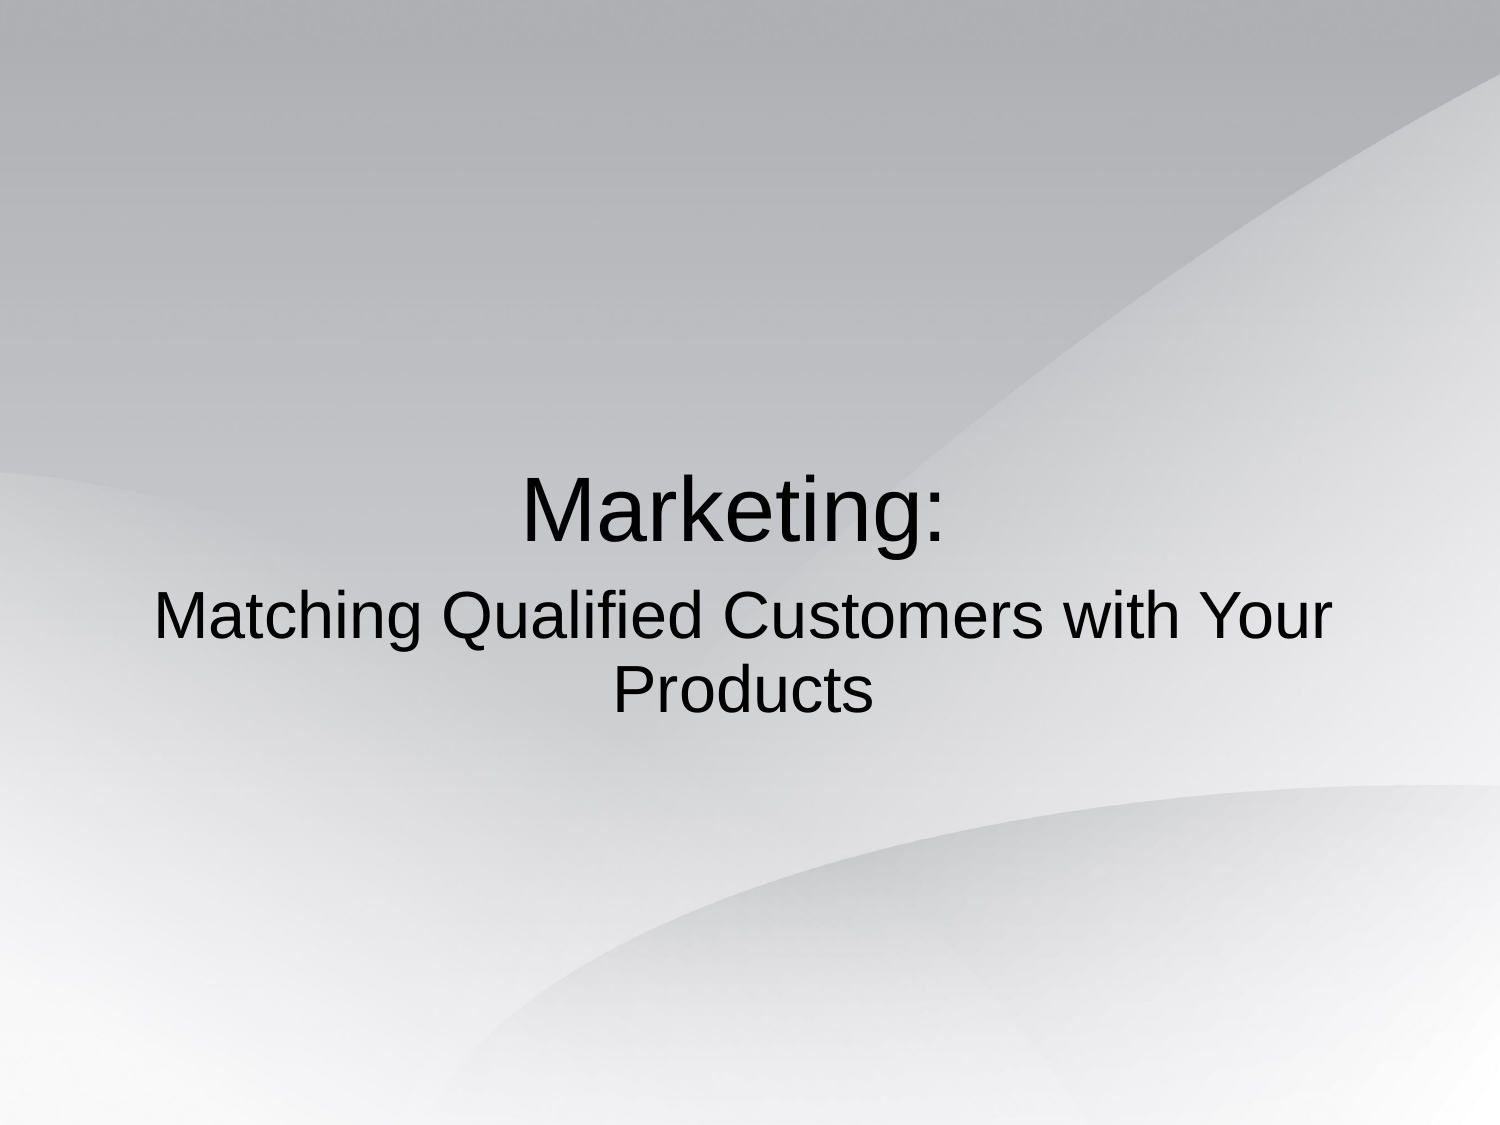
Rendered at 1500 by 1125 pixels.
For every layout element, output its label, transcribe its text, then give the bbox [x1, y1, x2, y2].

picture [0, 0, 1500, 1125]
text_box Marketing: Matching Qualified Customers with Your Products [106, 304, 1382, 882]
